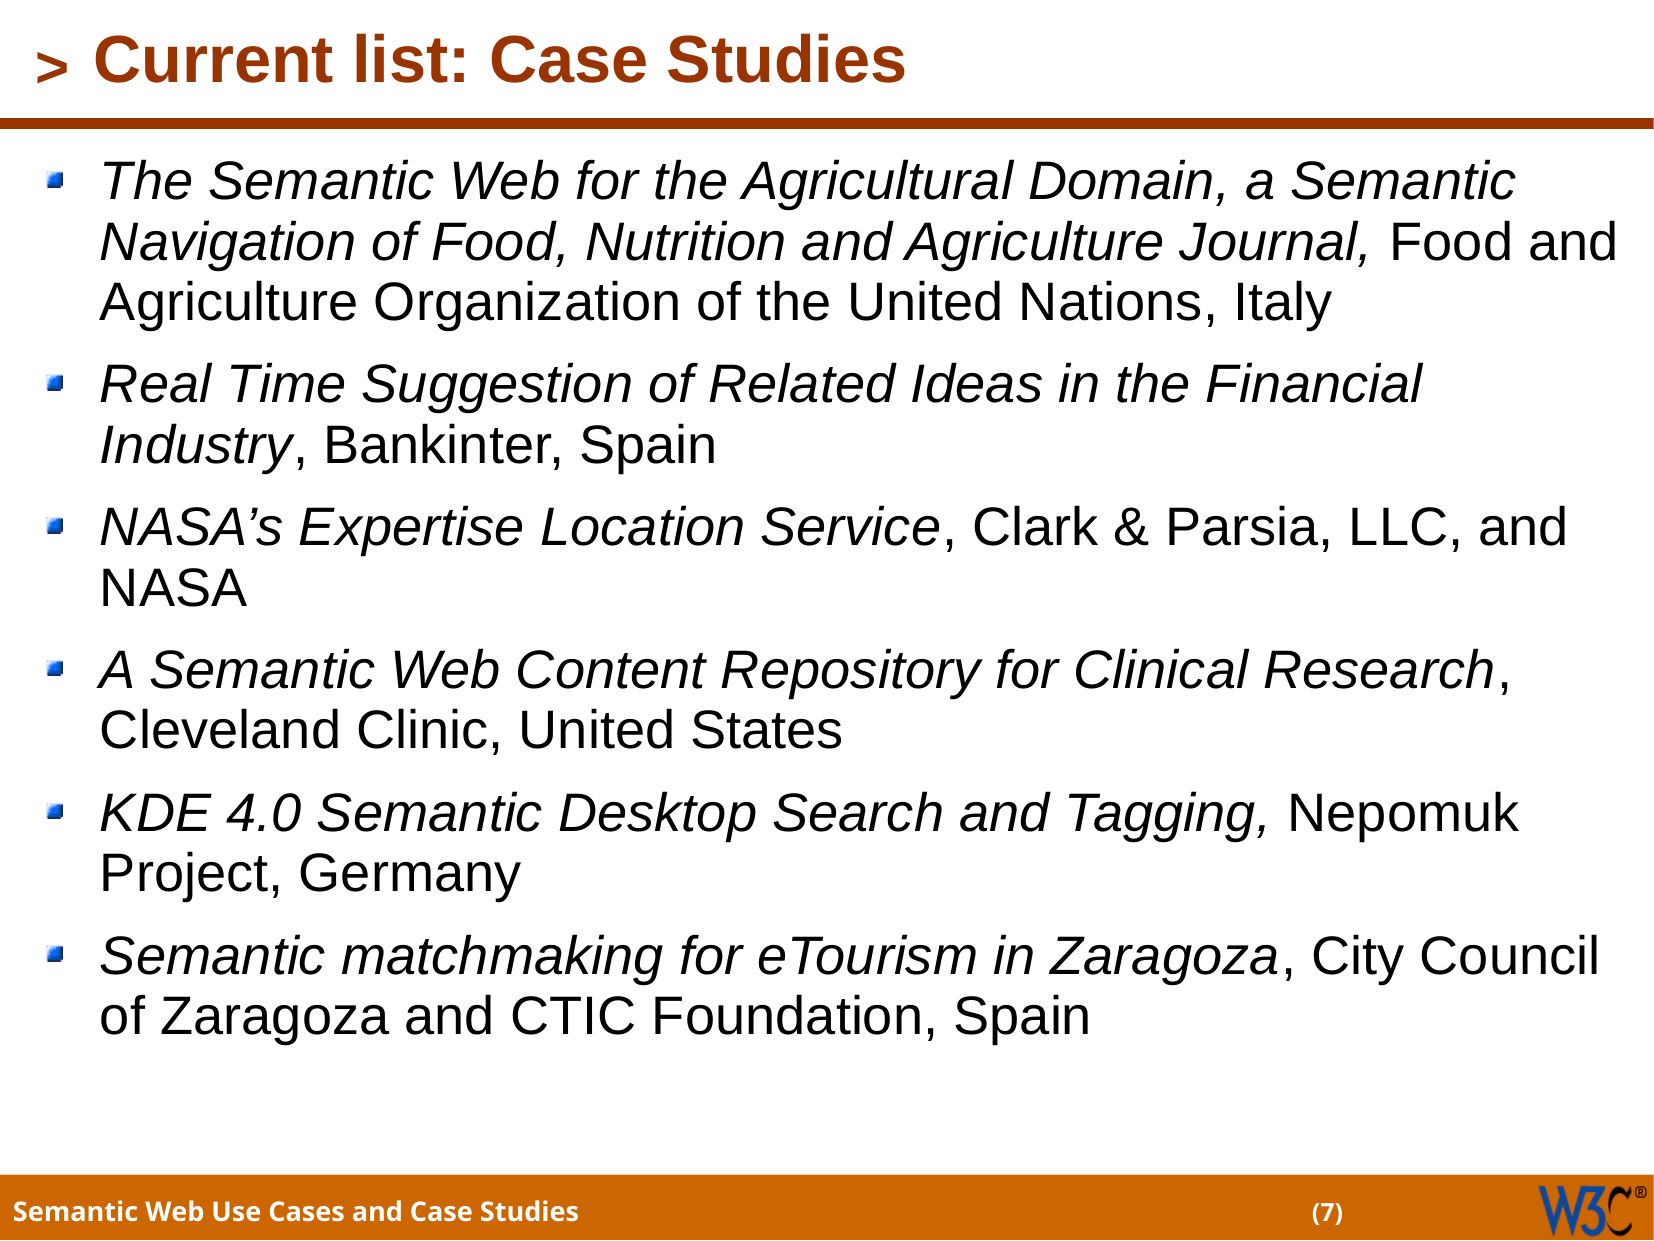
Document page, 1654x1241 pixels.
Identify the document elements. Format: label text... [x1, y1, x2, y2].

picture [1535, 1183, 1651, 1240]
list The Semantic Web for the Agricultural Domain, a Semantic Navigation of Food, Nutrition and Agriculture Journal, Food and Agriculture Organization of the United Nations, Italy Real Time Suggestion of Related Ideas in the Financial Industry, Bankinter, Spain NASA’s Expertise Location Service, Clark & Parsia, LLC, and NASA A Semantic Web Content Repository for Clinical Research, Cleveland Clinic, United States KDE 4.0 Semantic Desktop Search and Tagging, Nepomuk Project, Germany Semantic matchmaking for eTourism in Zaragoza, City Council of Zaragoza and CTIC Foundation, Spain [29, 147, 1624, 1134]
title Current list: Case Studies [93, 0, 1493, 119]
